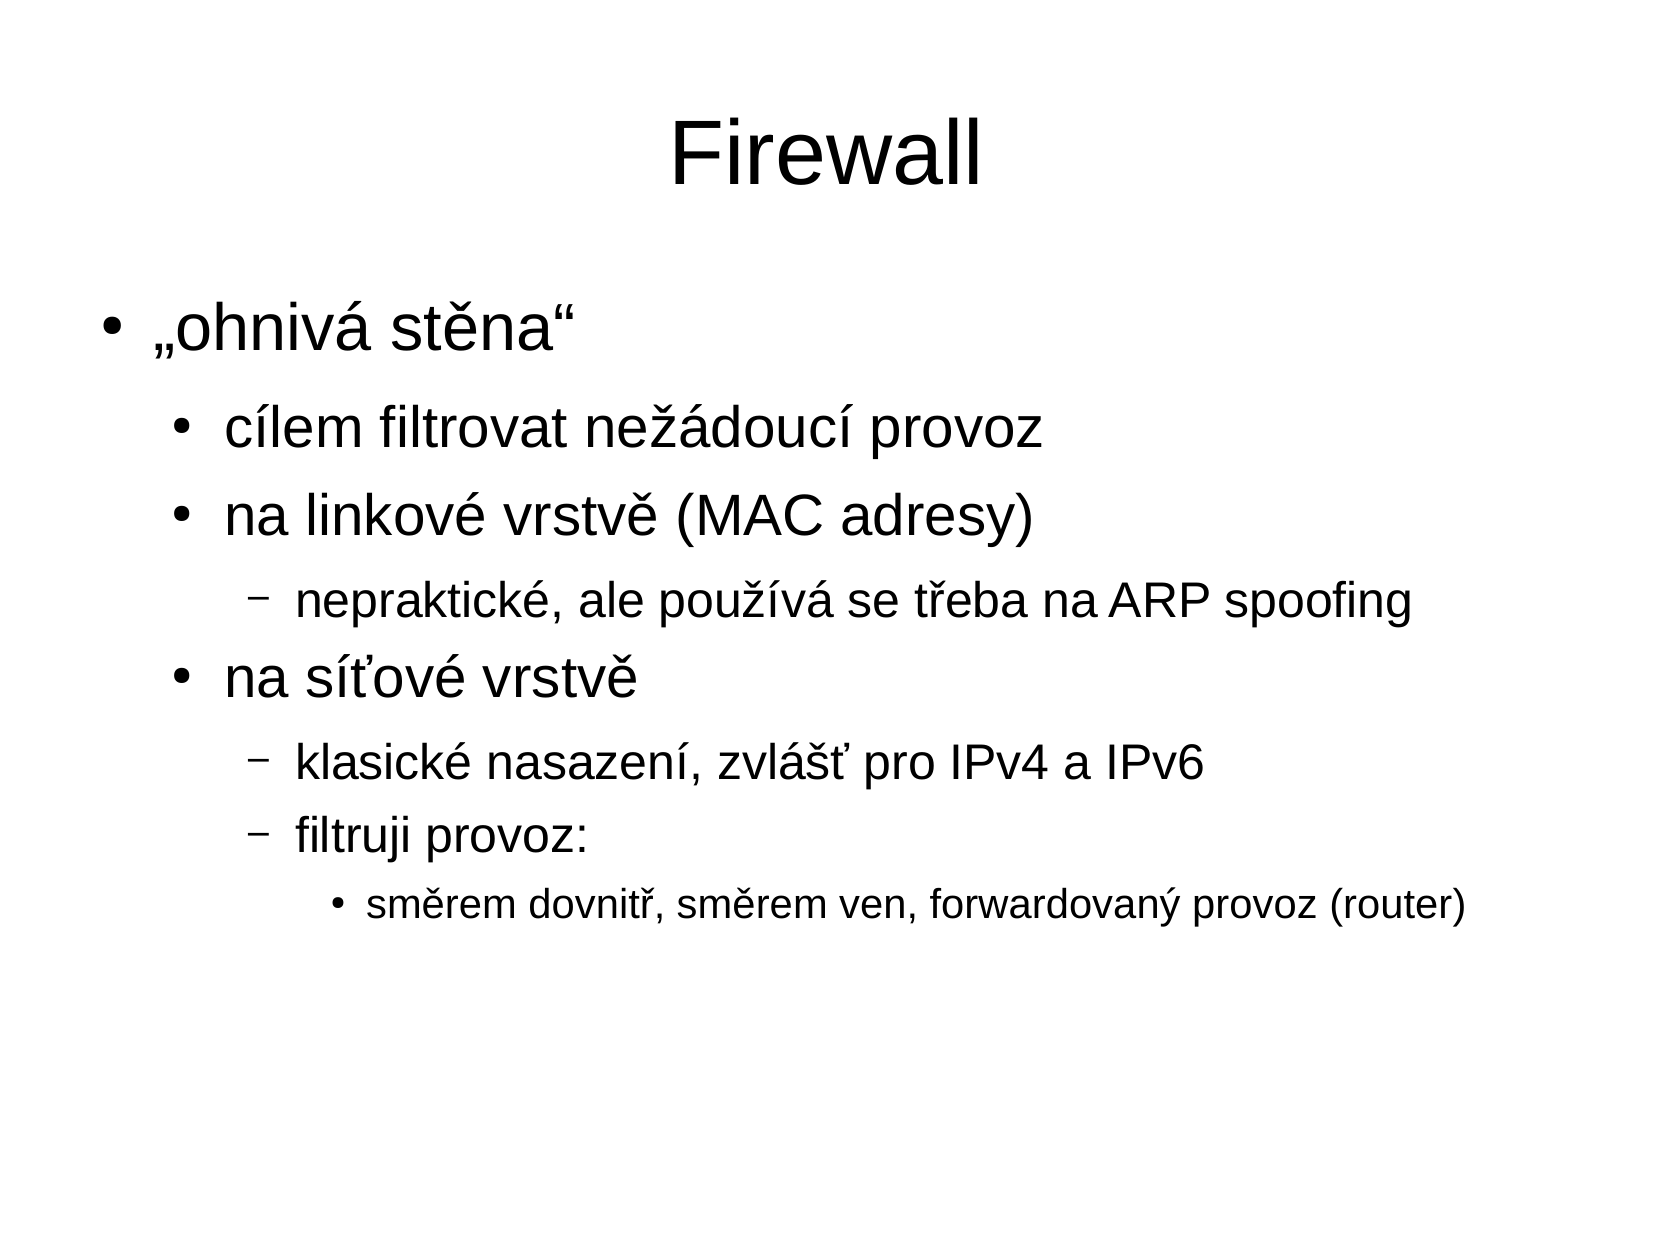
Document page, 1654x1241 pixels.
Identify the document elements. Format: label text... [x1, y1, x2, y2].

title Firewall [82, 56, 1571, 250]
list „ohnivá stěna“ cílem filtrovat nežádoucí provoz na linkové vrstvě (MAC adresy) nepraktické, ale používá se třeba na ARP spoofing na síťové vrstvě klasické nasazení, zvlášť pro IPv4 a IPv6 filtruji provoz: směrem dovnitř, směrem ven, forwardovaný provoz (router) [82, 290, 1571, 1094]
